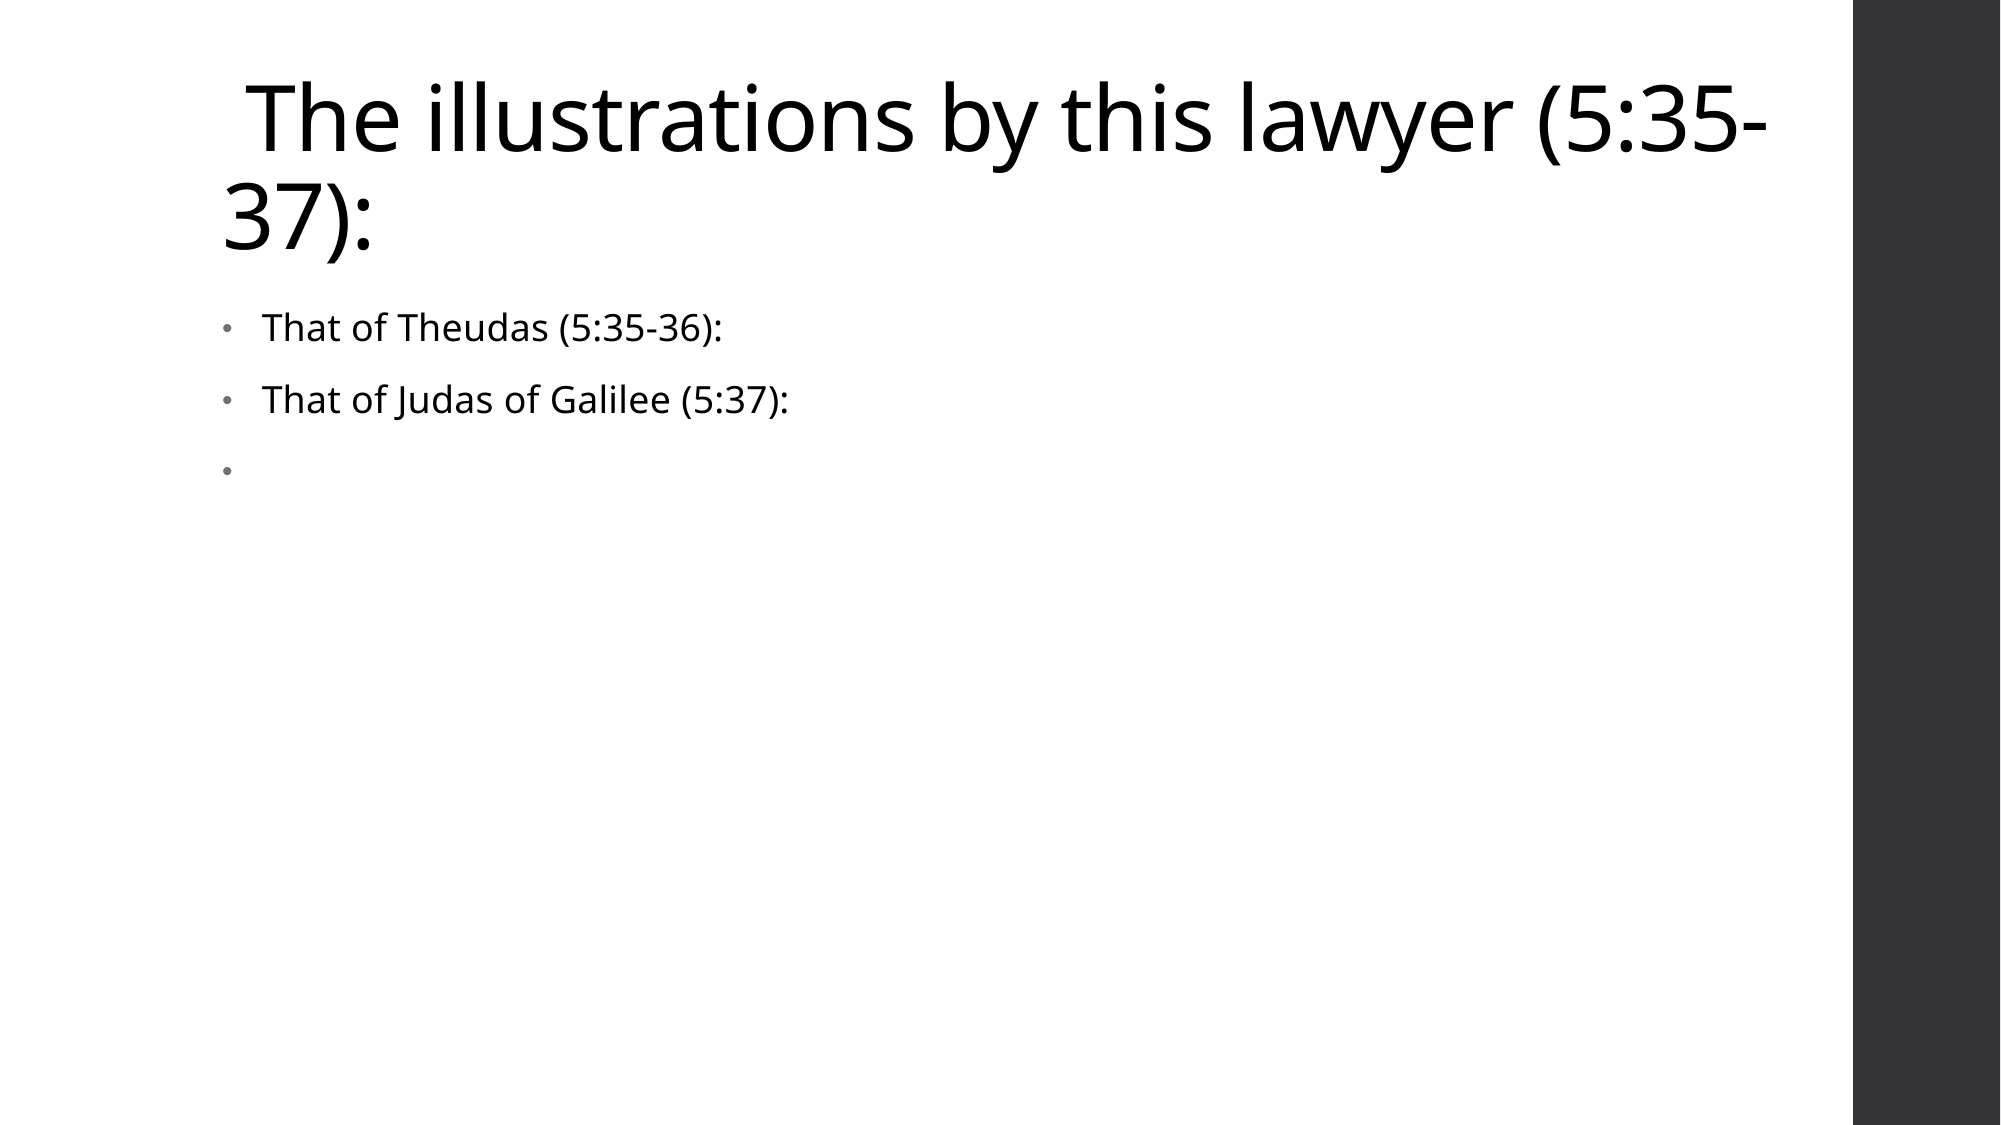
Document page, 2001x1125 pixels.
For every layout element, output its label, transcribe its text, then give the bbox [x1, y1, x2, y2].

title The illustrations by this lawyer (5:35-37): [206, 60, 1797, 278]
list That of Theudas (5:35-36): That of Judas of Galilee (5:37): [206, 299, 1617, 1014]
